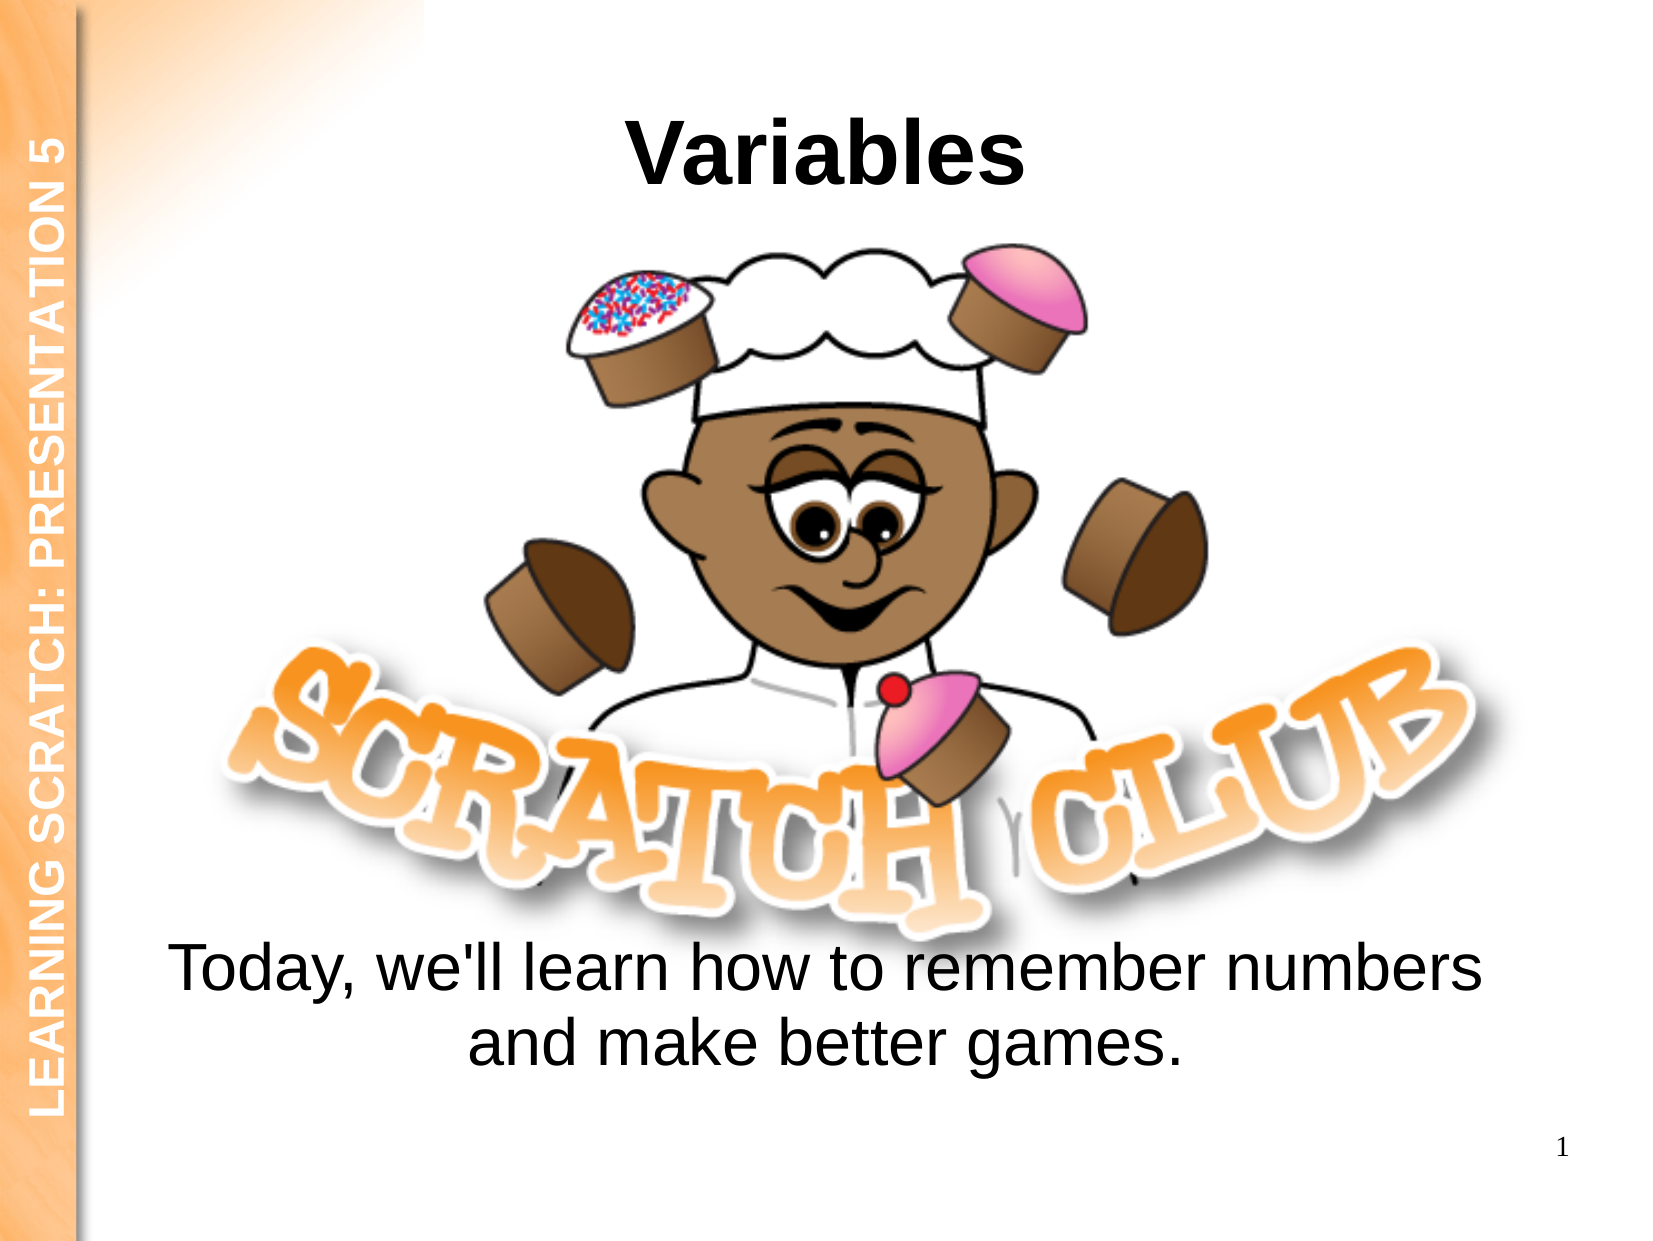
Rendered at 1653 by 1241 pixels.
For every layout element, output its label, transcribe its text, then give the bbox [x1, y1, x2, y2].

picture [0, 0, 1534, 1241]
subtitle Today, we'll learn how to remember numbers and make better games. [82, 900, 1571, 1110]
title Variables [82, 49, 1571, 257]
